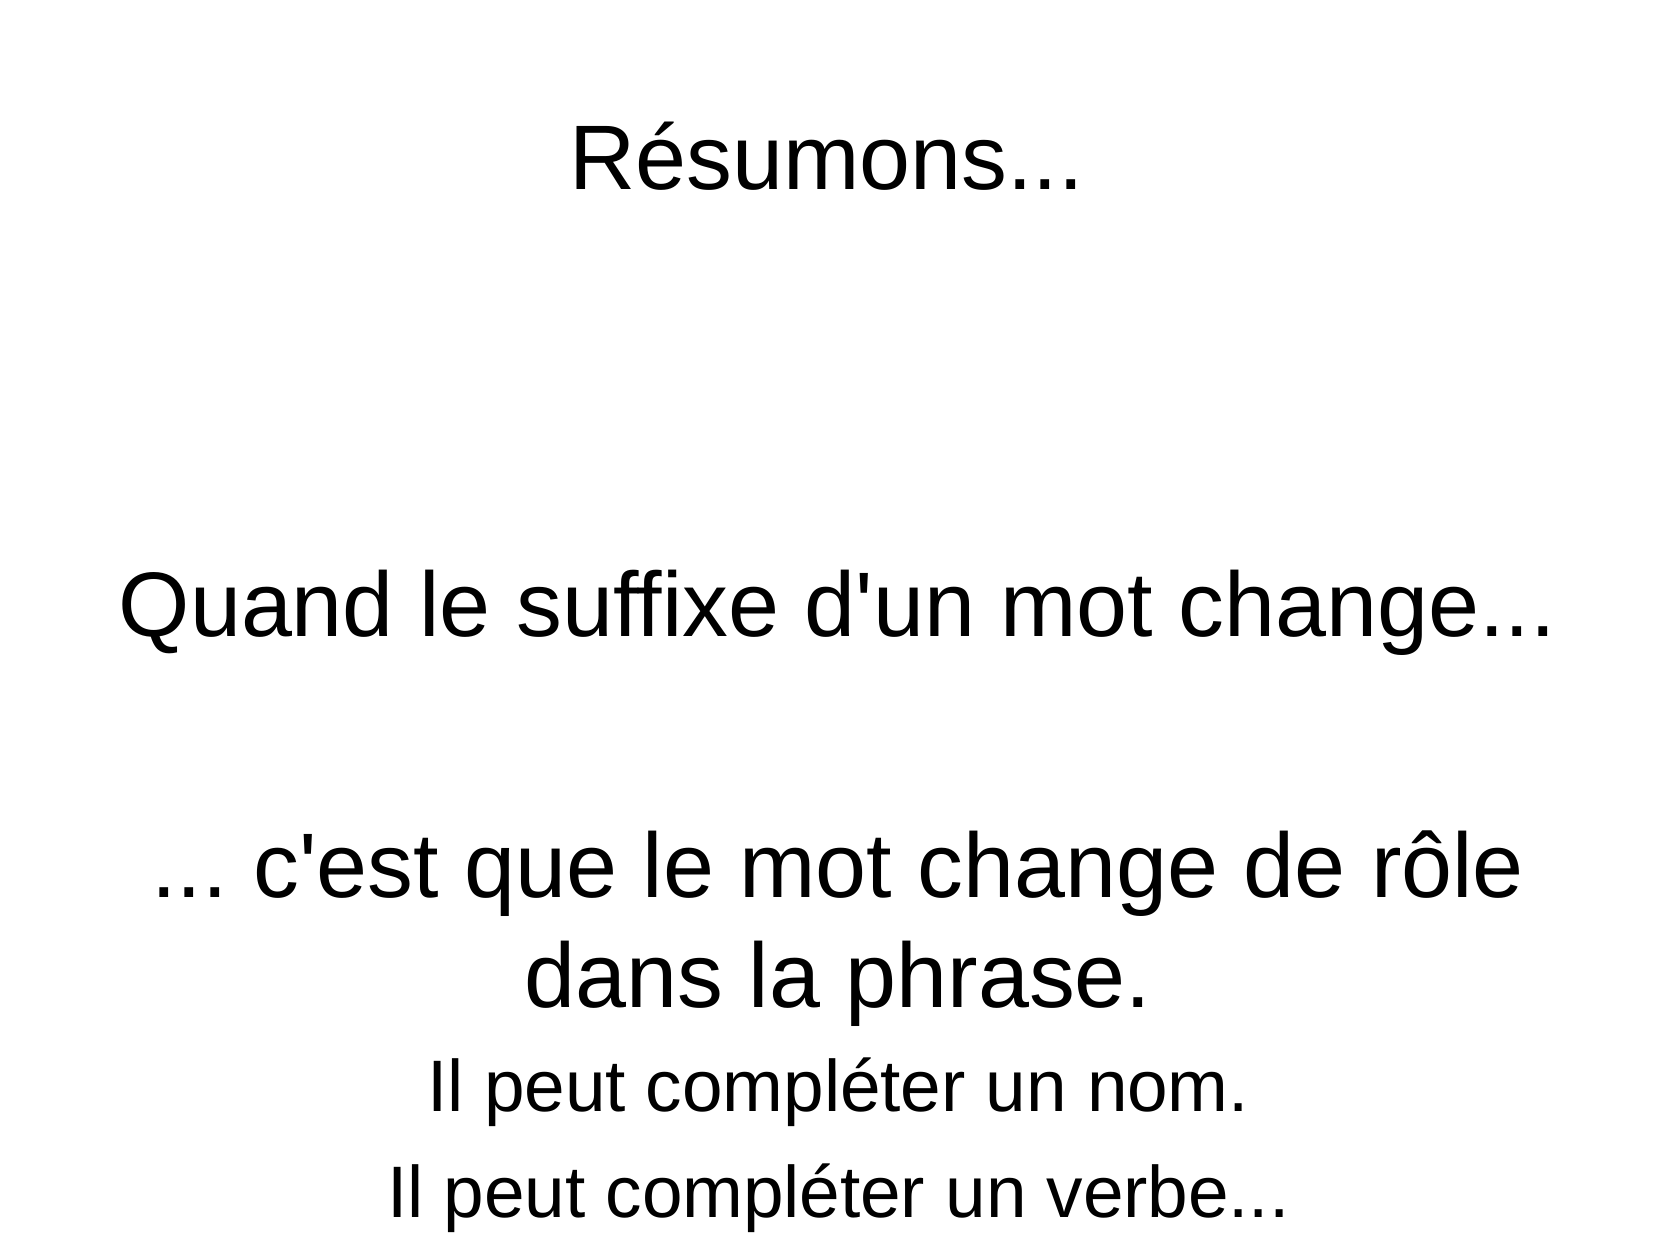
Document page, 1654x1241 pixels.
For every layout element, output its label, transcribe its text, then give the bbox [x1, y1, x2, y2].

title Il peut compléter un verbe... [94, 1140, 1583, 1238]
title Résumons... [82, 49, 1571, 257]
title Quand le suffixe d'un mot change... [94, 496, 1583, 704]
title ... c'est que le mot change de rôle dans la phrase. [94, 805, 1583, 1013]
title Il peut compléter un nom. [94, 1033, 1583, 1132]
